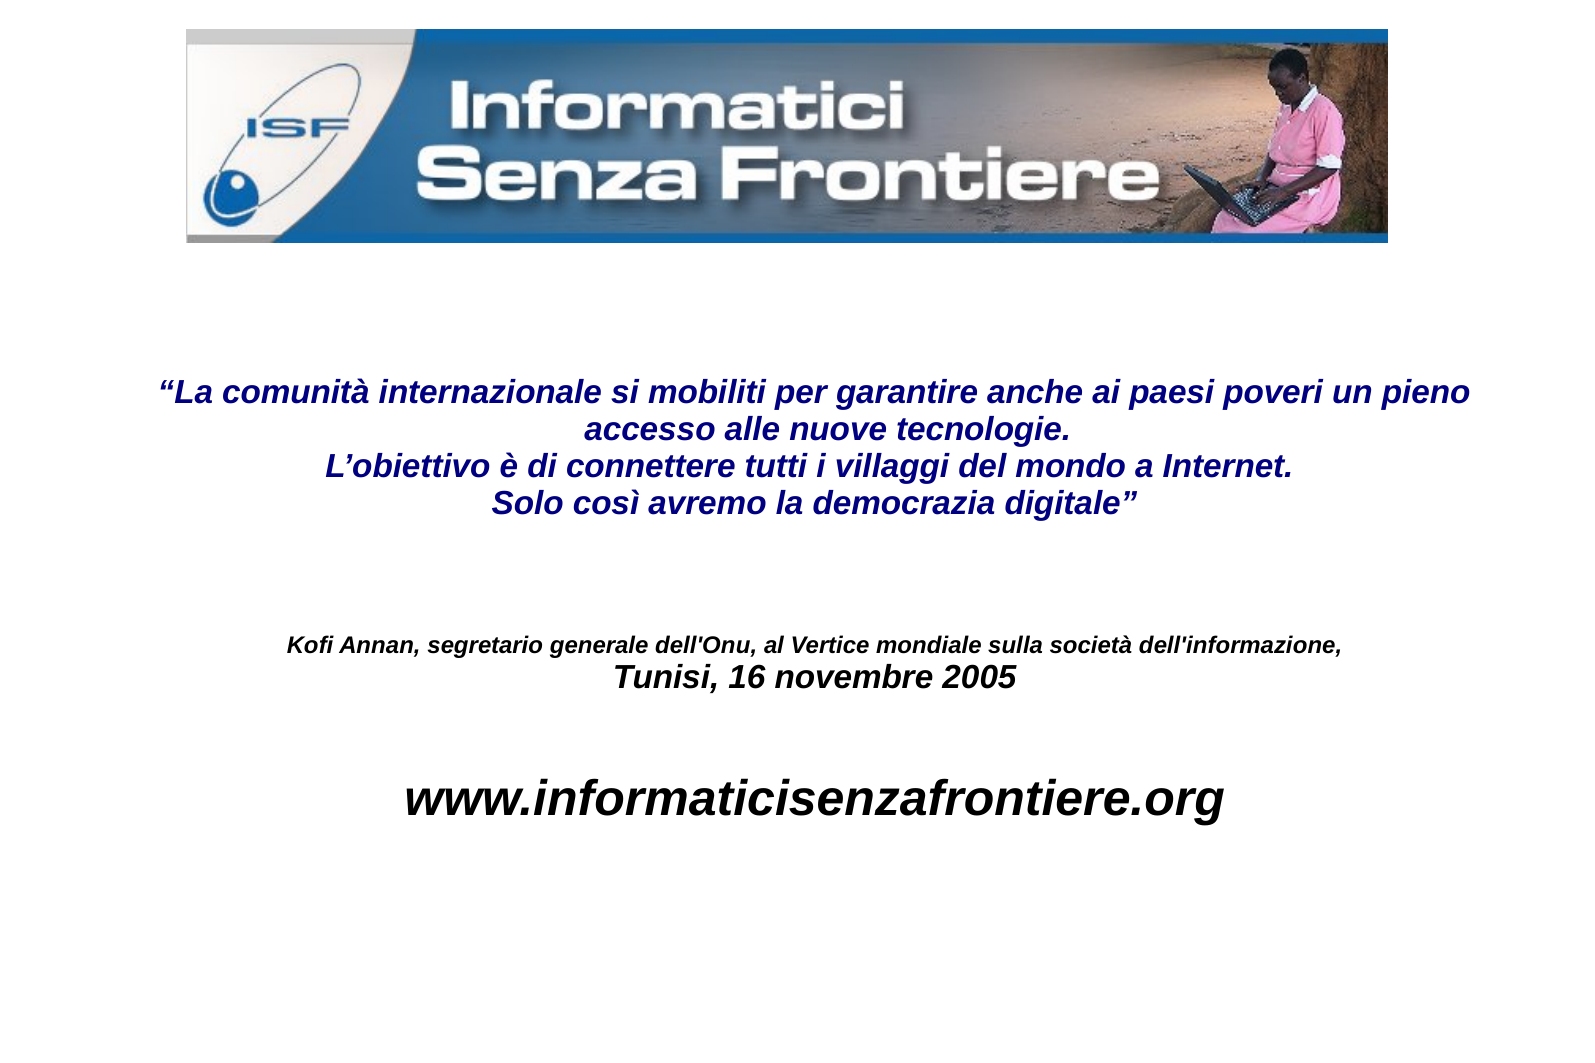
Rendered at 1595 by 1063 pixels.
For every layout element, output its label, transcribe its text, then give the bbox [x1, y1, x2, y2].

picture [186, 29, 1388, 243]
subtitle “La comunità internazionale si mobiliti per garantire anche ai paesi poveri un pieno accesso alle nuove tecnologie. L’obiettivo è di connettere tutti i villaggi del mondo a Internet. Solo così avremo la democrazia digitale” Kofi Annan, segretario generale dell'Onu, al Vertice mondiale sulla società dell'informazione, Tunisi, 16 novembre 2005 www.informaticisenzafrontiere.org [79, 256, 1515, 943]
